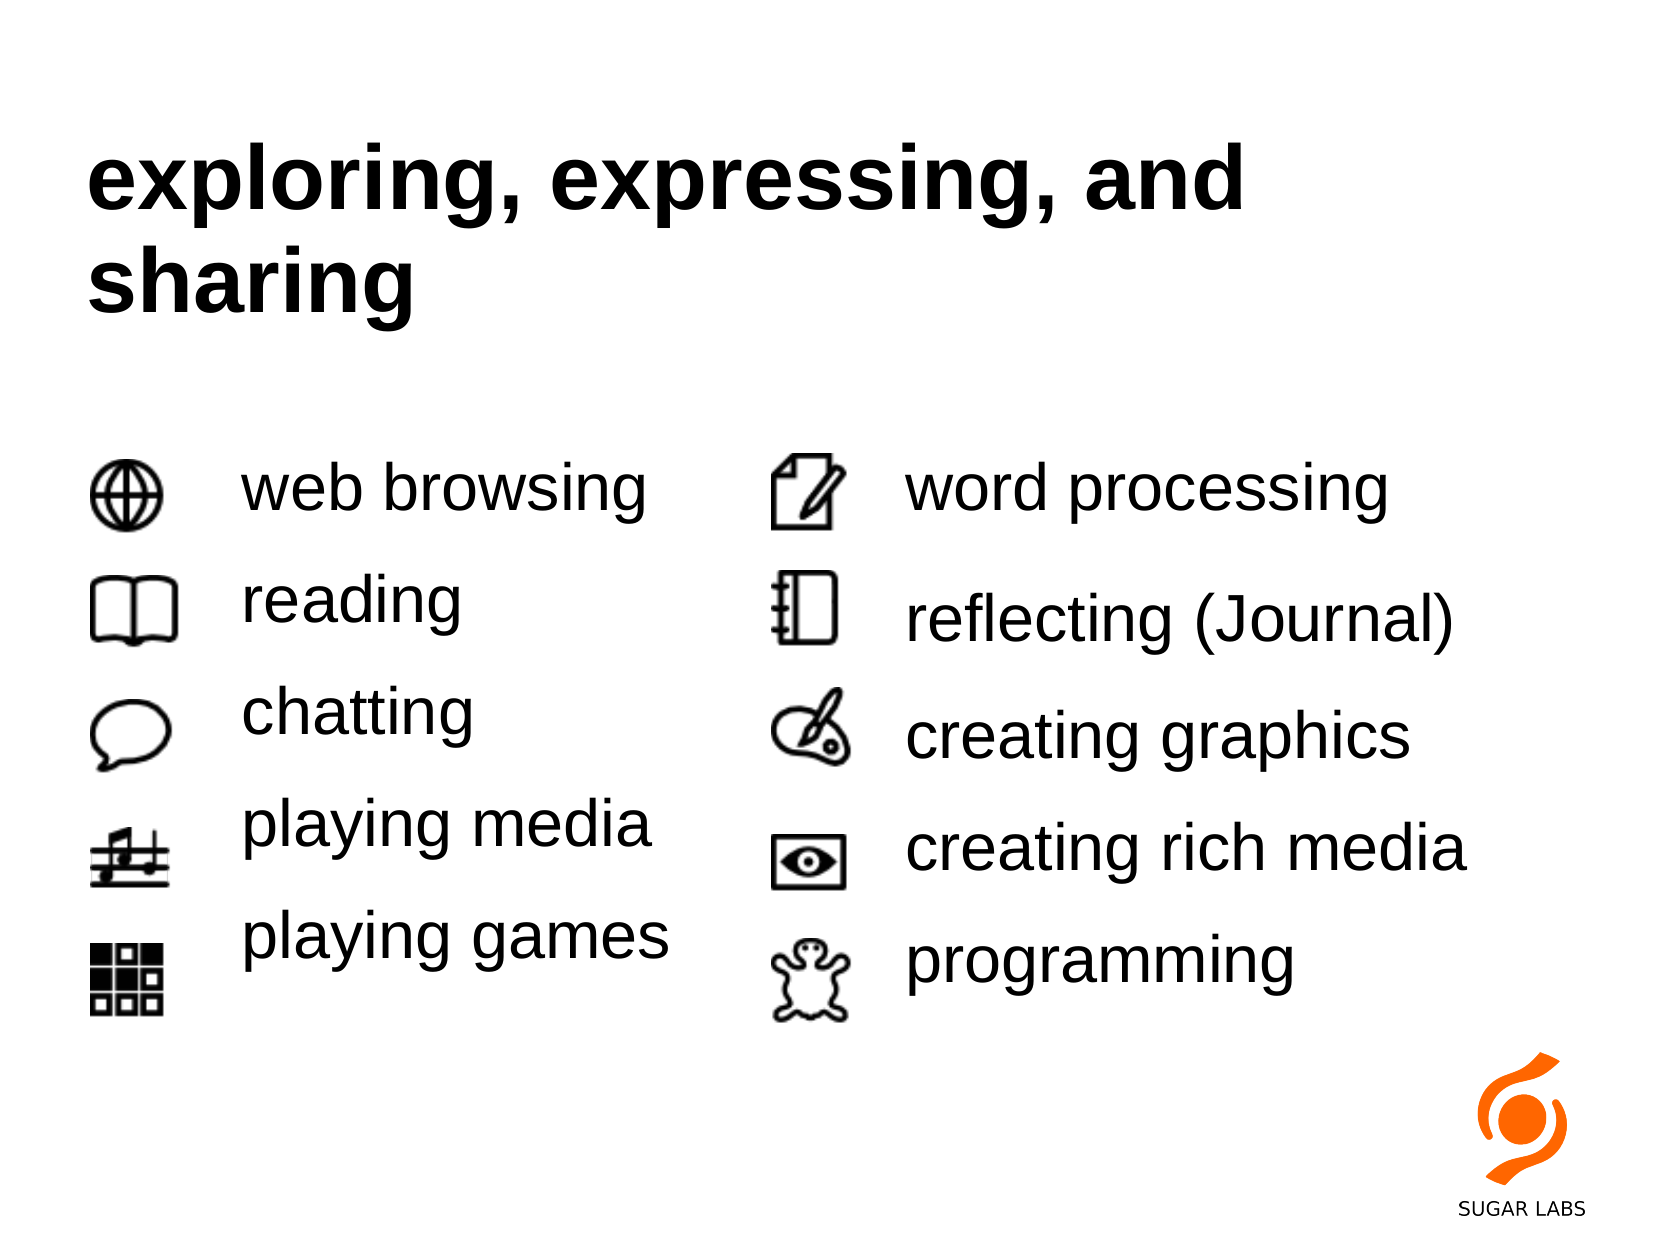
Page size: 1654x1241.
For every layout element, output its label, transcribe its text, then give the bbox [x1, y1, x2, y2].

picture [90, 459, 206, 560]
picture [771, 570, 887, 671]
list web browsing reading chatting playing media playing games [223, 412, 709, 1109]
picture [771, 687, 887, 788]
picture [90, 943, 206, 1044]
picture [771, 834, 887, 935]
picture [771, 453, 887, 554]
picture [1459, 1052, 1585, 1216]
picture [90, 699, 206, 800]
title exploring, expressing, and sharing [86, 119, 1575, 340]
list word processing reflecting (Journal)‏ creating graphics creating rich media programming [886, 412, 1504, 1133]
picture [90, 575, 206, 677]
picture [90, 827, 206, 928]
picture [771, 938, 887, 1040]
